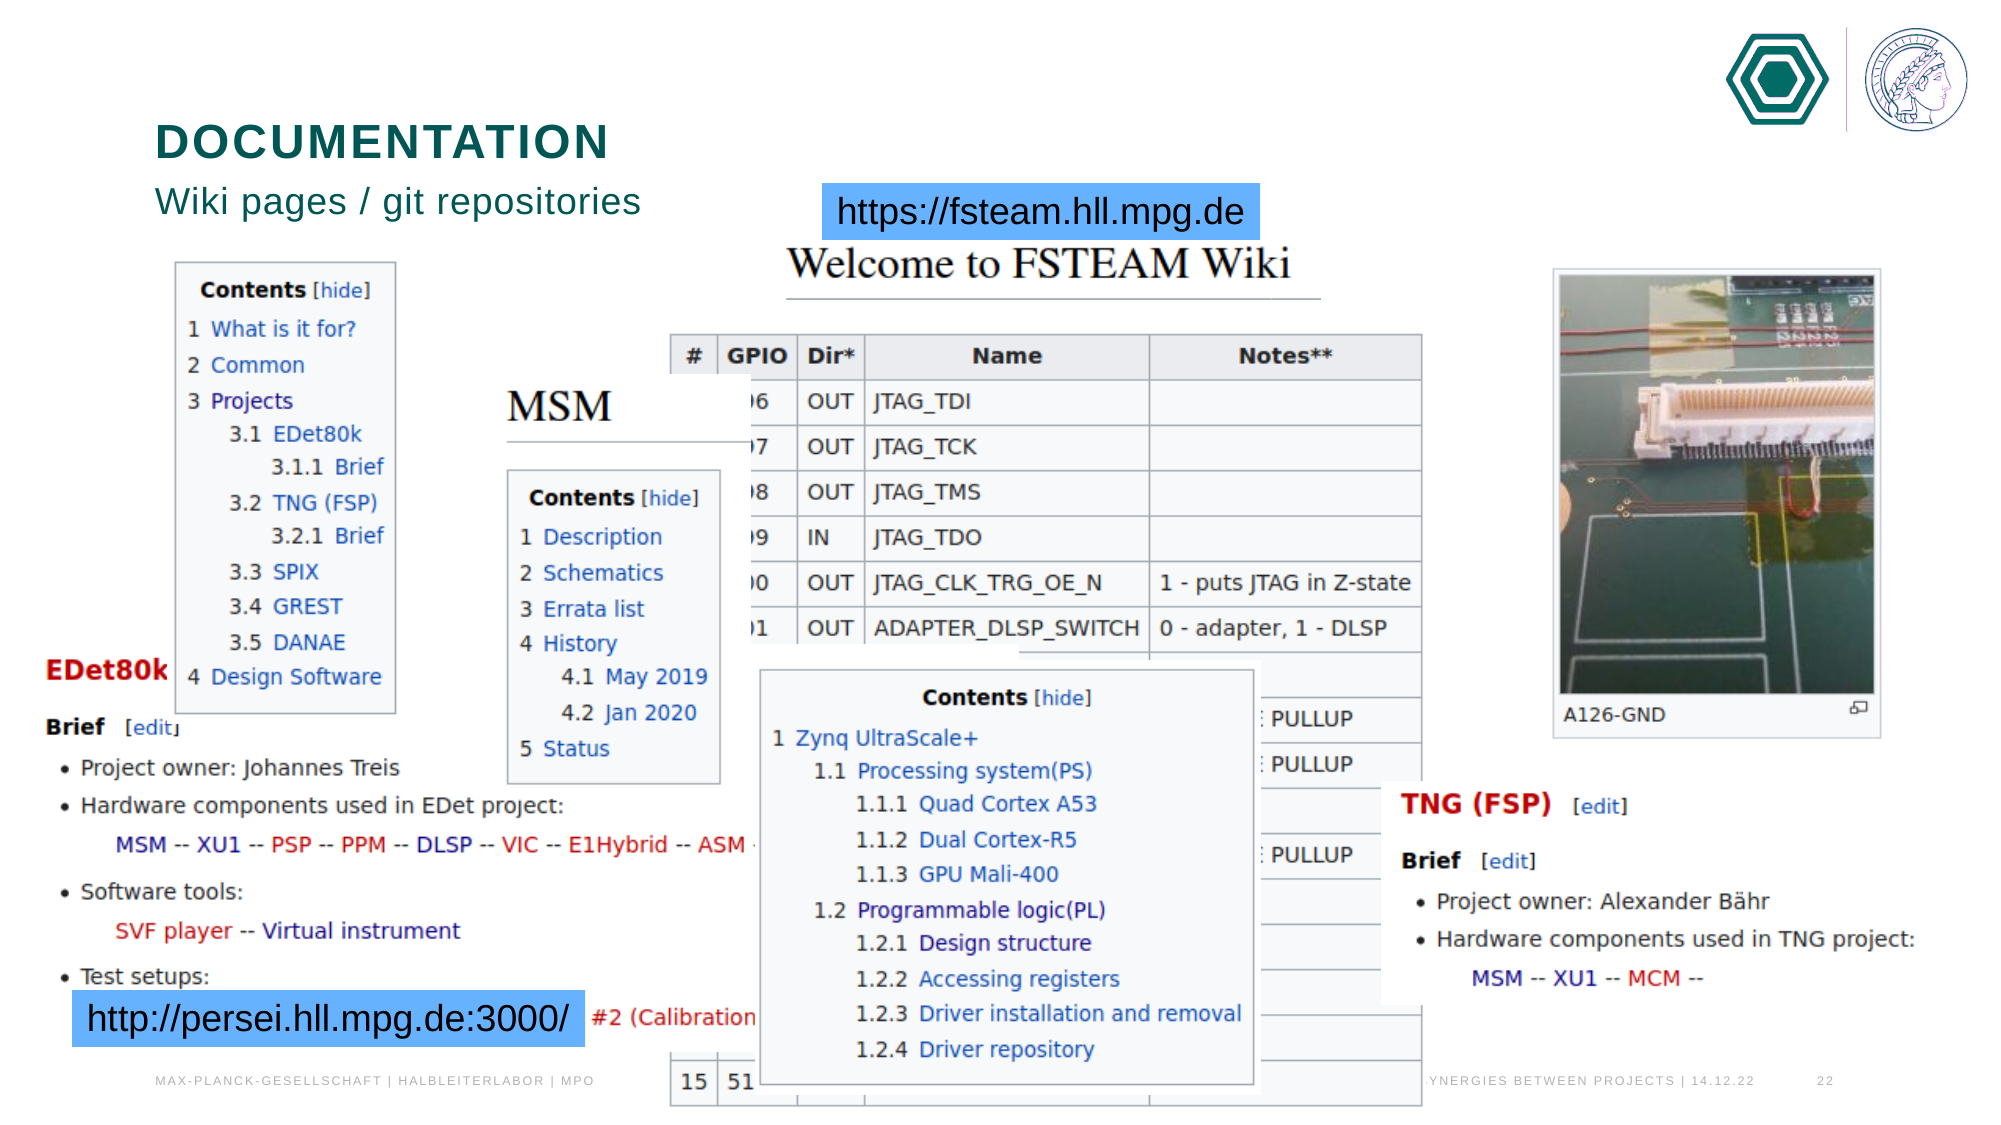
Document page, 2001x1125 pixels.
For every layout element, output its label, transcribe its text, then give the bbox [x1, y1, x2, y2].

picture [30, 254, 1936, 1111]
picture [777, 228, 1321, 300]
picture [1545, 259, 1888, 751]
text_box https://fsteam.hll.mpg.de [822, 183, 1261, 240]
picture [1709, 10, 1986, 147]
title documentation Wiki pages / git repositories [154, 113, 1844, 344]
text_box http://persei.hll.mpg.de:3000/ [72, 990, 586, 1047]
